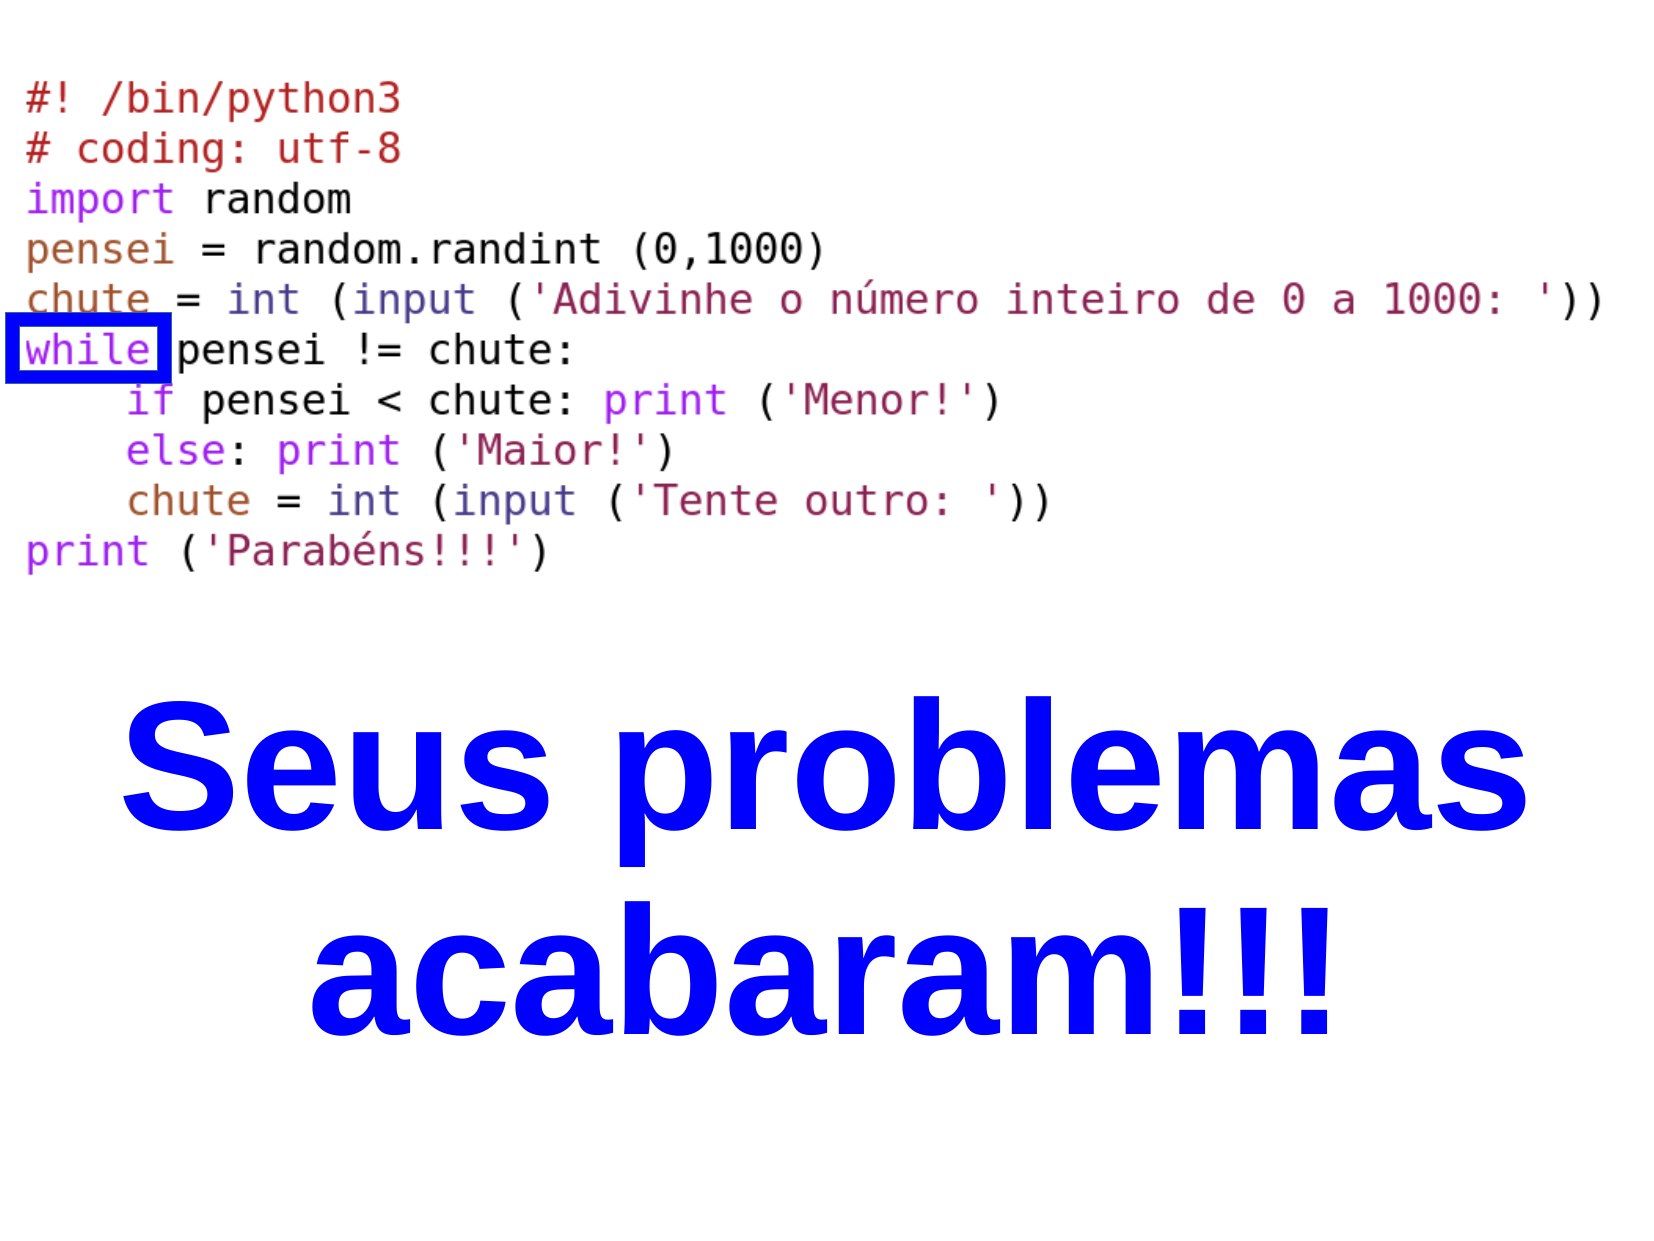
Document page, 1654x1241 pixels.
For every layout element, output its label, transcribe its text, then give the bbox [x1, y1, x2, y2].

picture [0, 28, 1630, 638]
text_box [5, 312, 172, 384]
subtitle Seus problemas acabaram!!! [82, 602, 1571, 1134]
